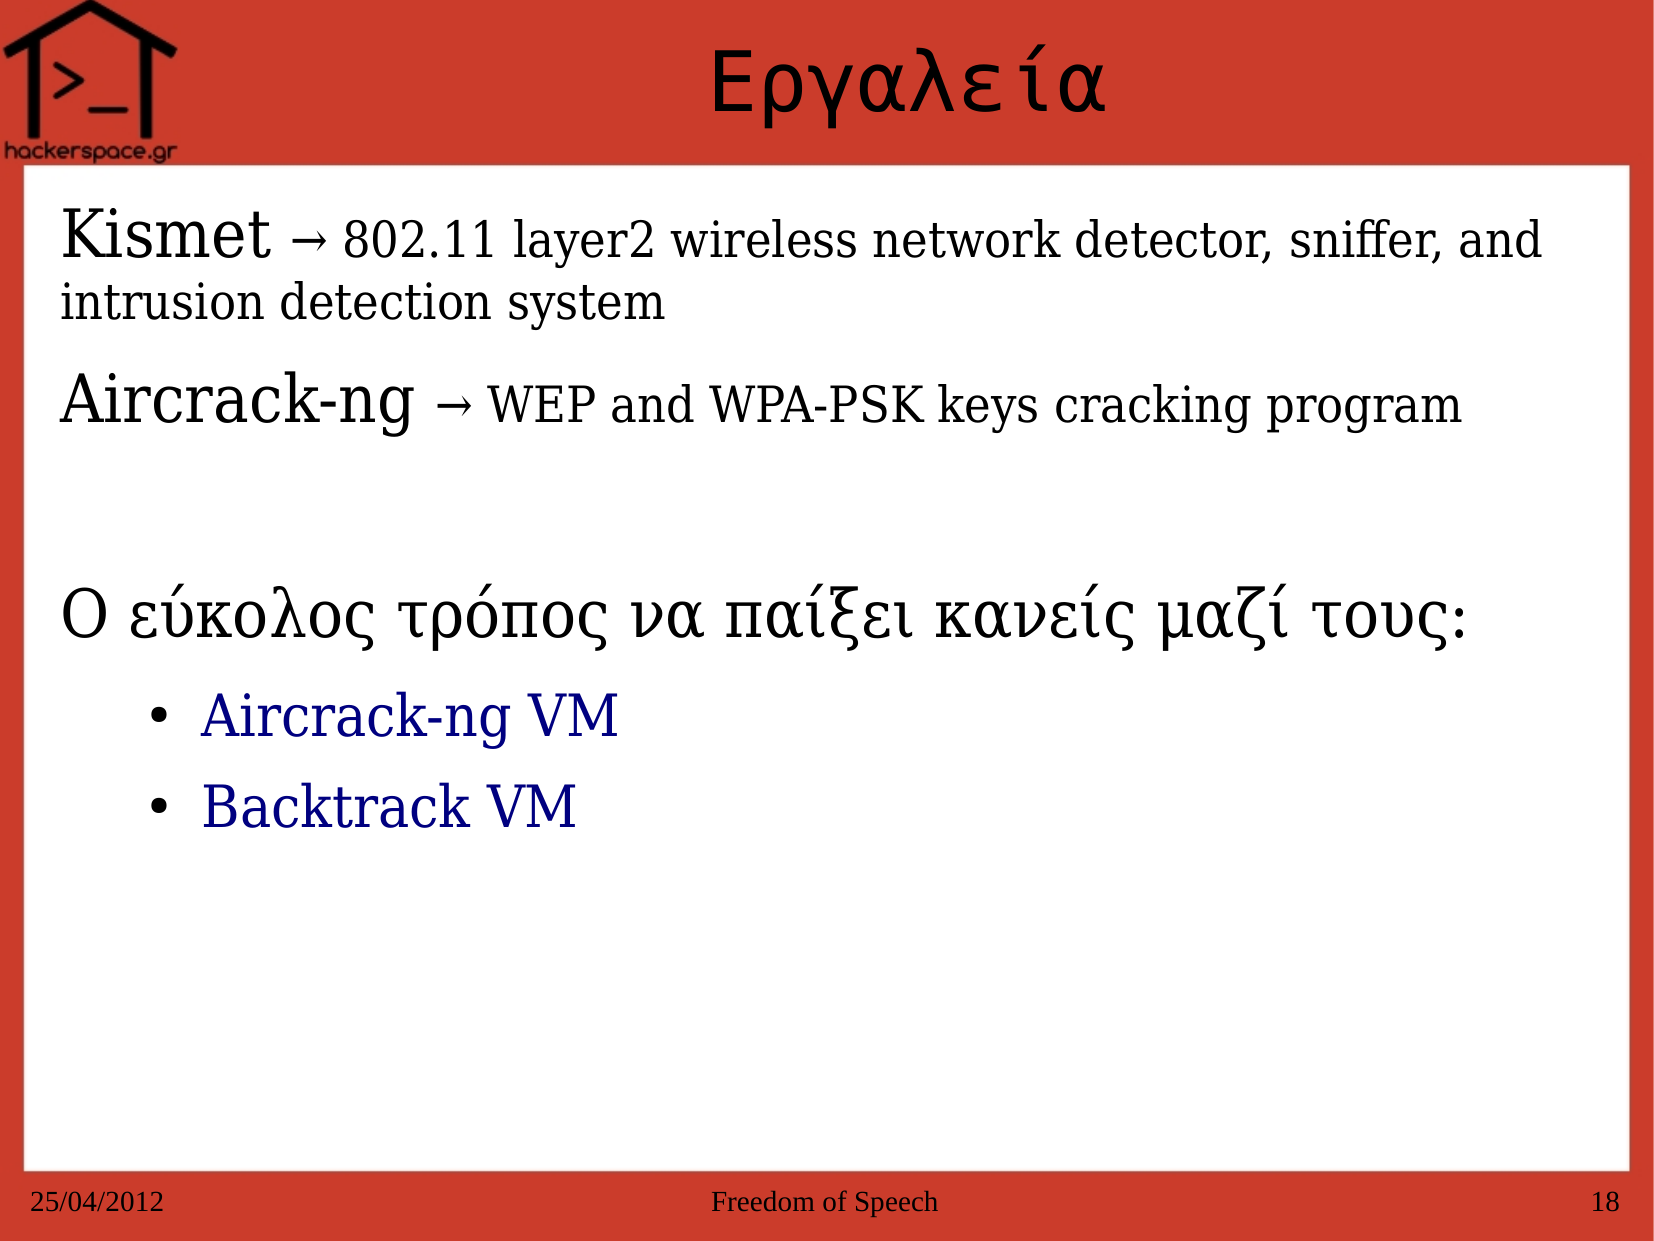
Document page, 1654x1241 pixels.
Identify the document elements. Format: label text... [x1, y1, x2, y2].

picture [0, 0, 1654, 1241]
title Εργαλεία [195, 15, 1621, 151]
list Kismet → 802.11 layer2 wireless network detector, sniffer, and intrusion detection system Aircrack-ng → WEP and WPA-PSK keys cracking program Ο εύκολος τρόπος να παίξει κανείς μαζί τους: Aircrack-ng VM Backtrack VM [60, 195, 1591, 1141]
